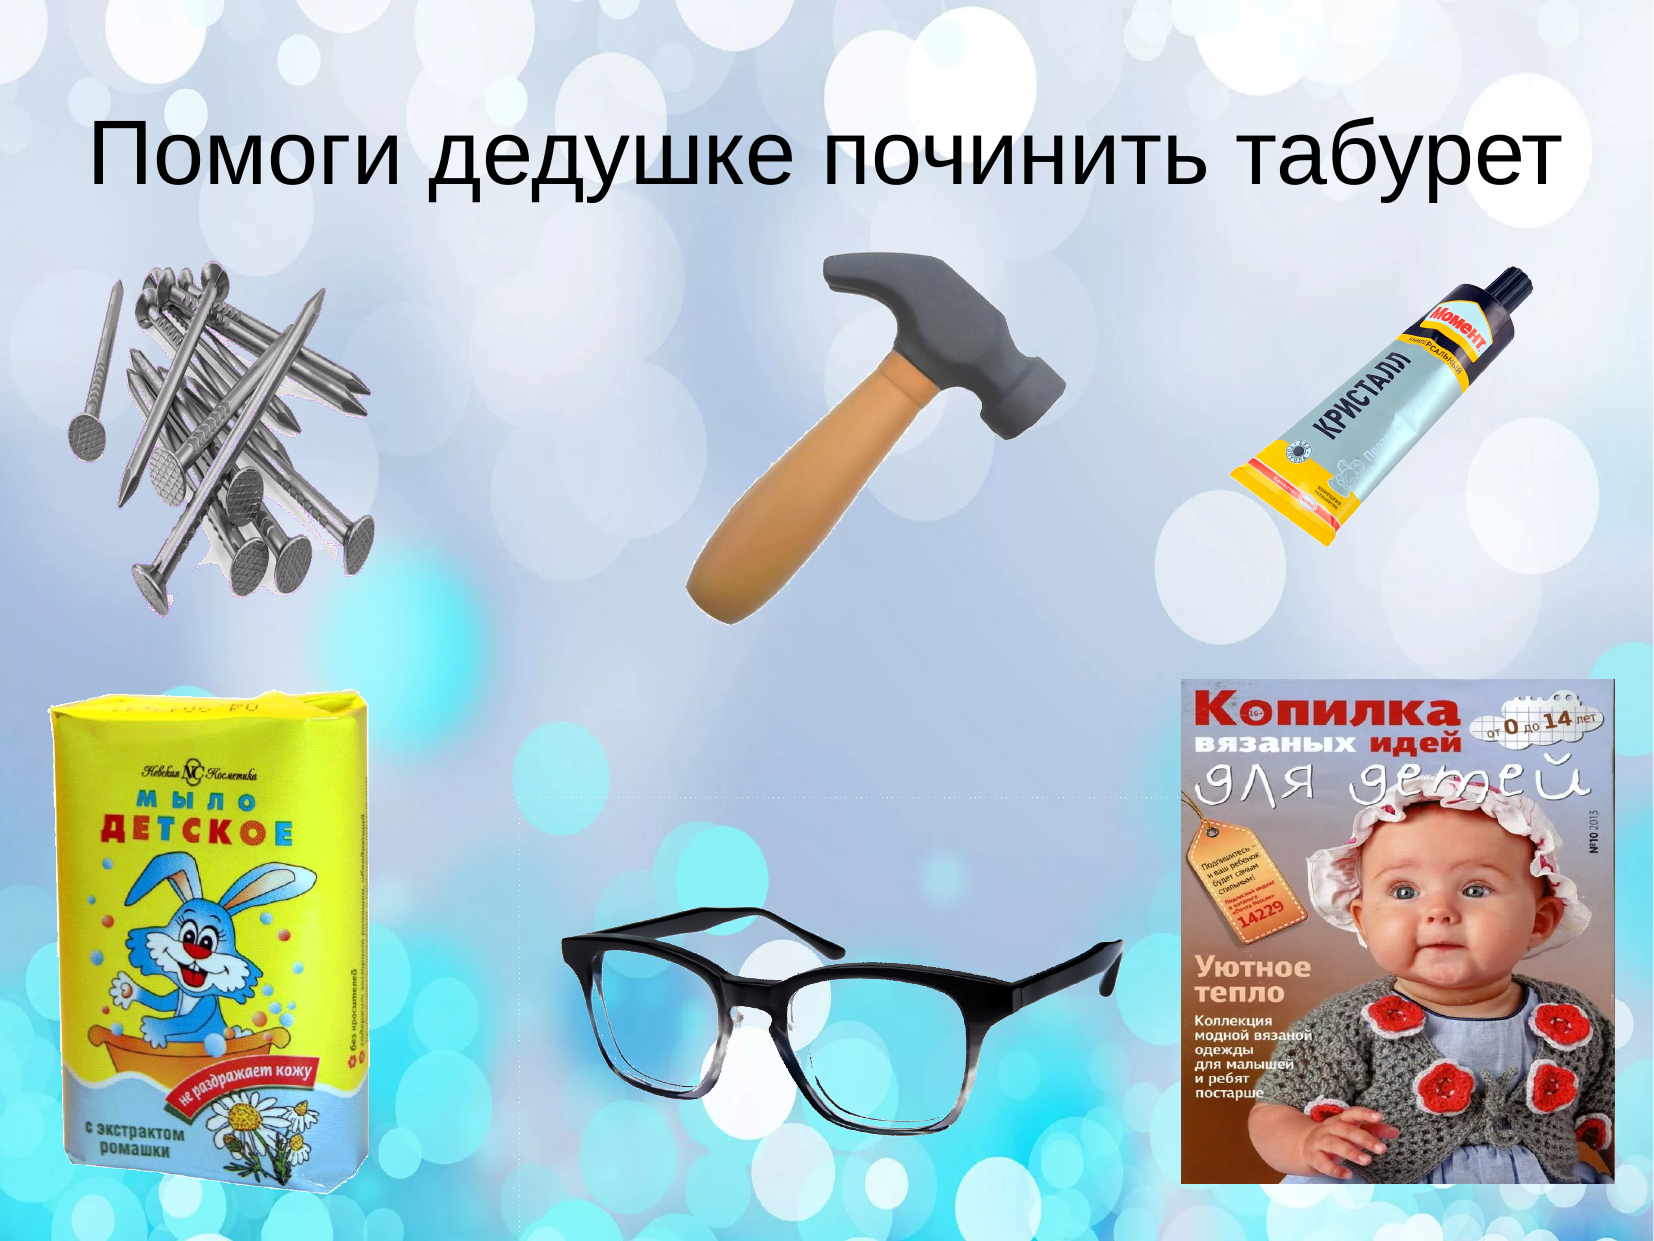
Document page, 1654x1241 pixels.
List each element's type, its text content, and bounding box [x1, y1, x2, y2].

title Помоги дедушке починить табурет [82, 49, 1571, 257]
picture [0, 0, 1654, 1241]
